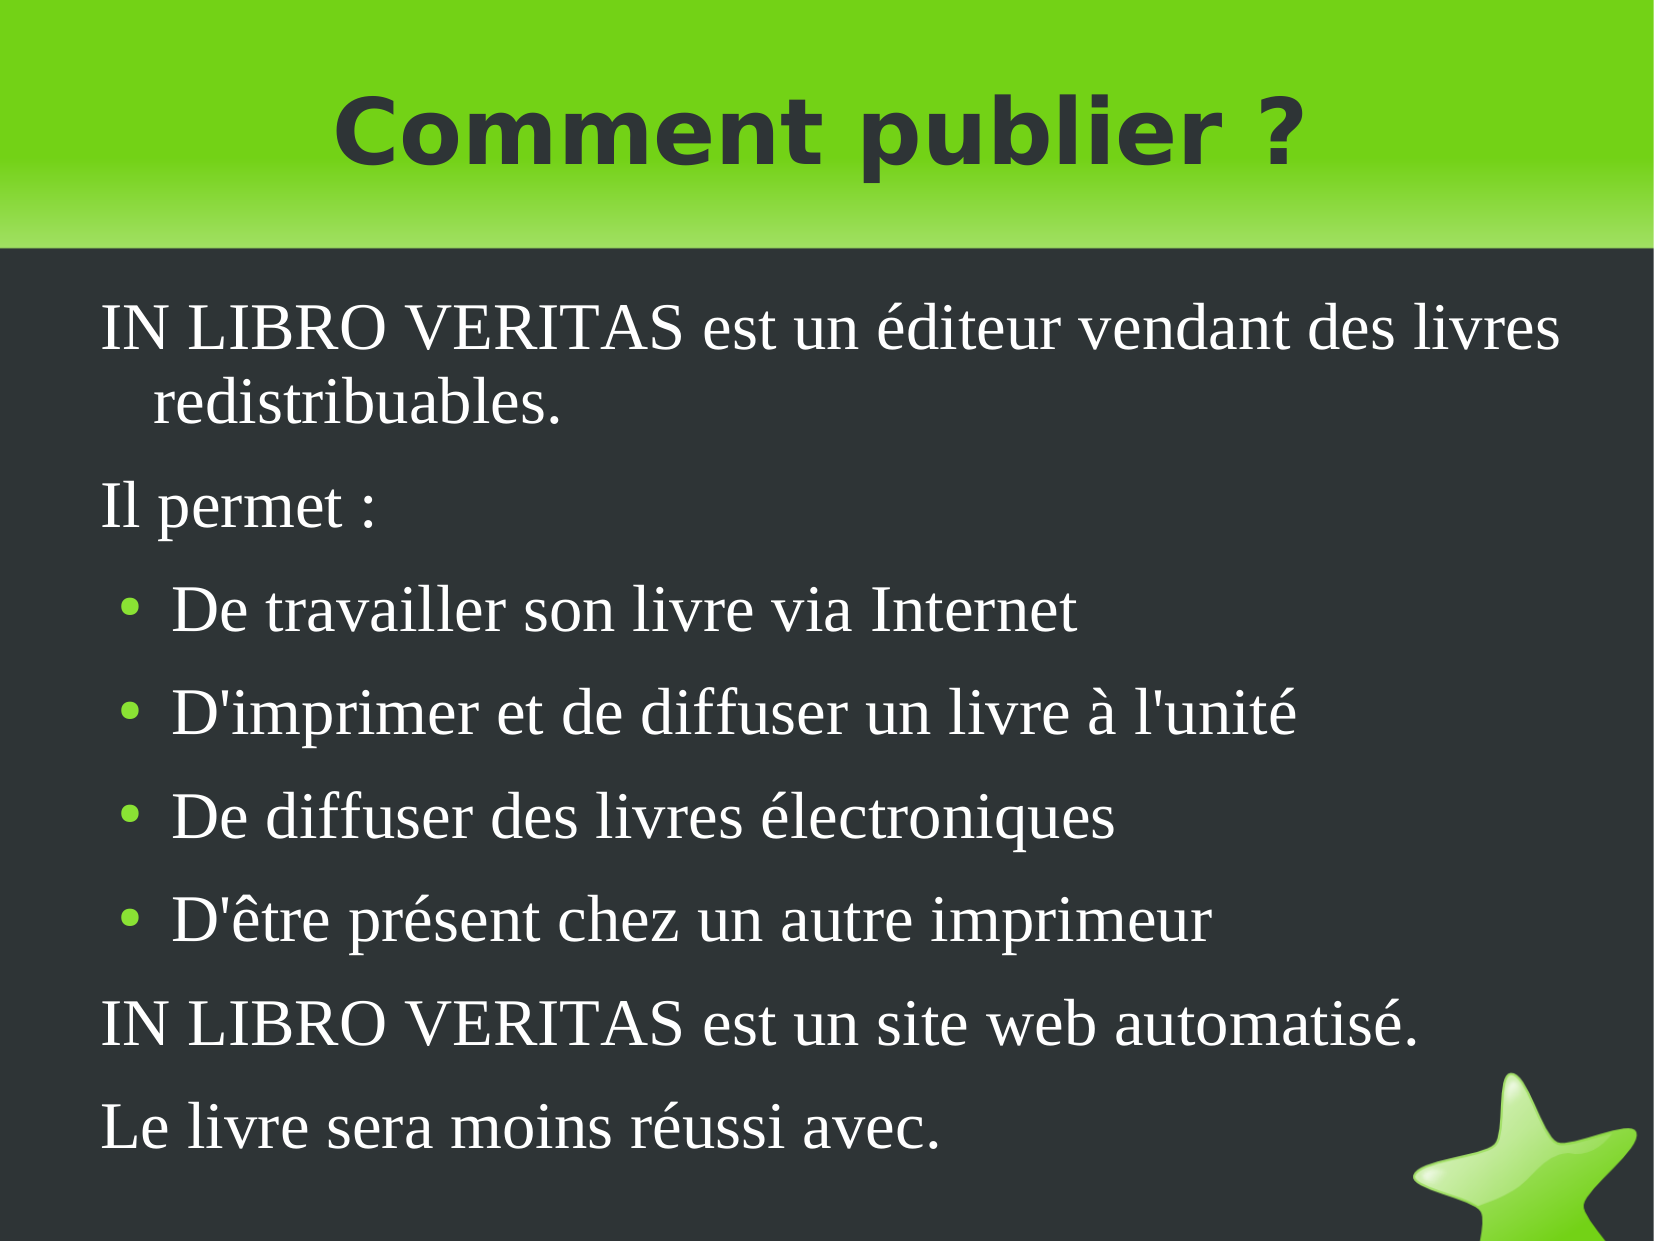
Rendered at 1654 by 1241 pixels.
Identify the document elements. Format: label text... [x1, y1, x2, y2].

picture [0, 0, 1654, 1241]
title Comment publier ? [76, 36, 1565, 229]
list IN LIBRO VERITAS est un éditeur vendant des livres redistribuables. Il permet : De travailler son livre via Internet D'imprimer et de diffuser un livre à l'unité De diffuser des livres électroniques D'être présent chez un autre imprimeur IN LIBRO VERITAS est un site web automatisé. Le livre sera moins réussi avec. [82, 290, 1571, 1225]
